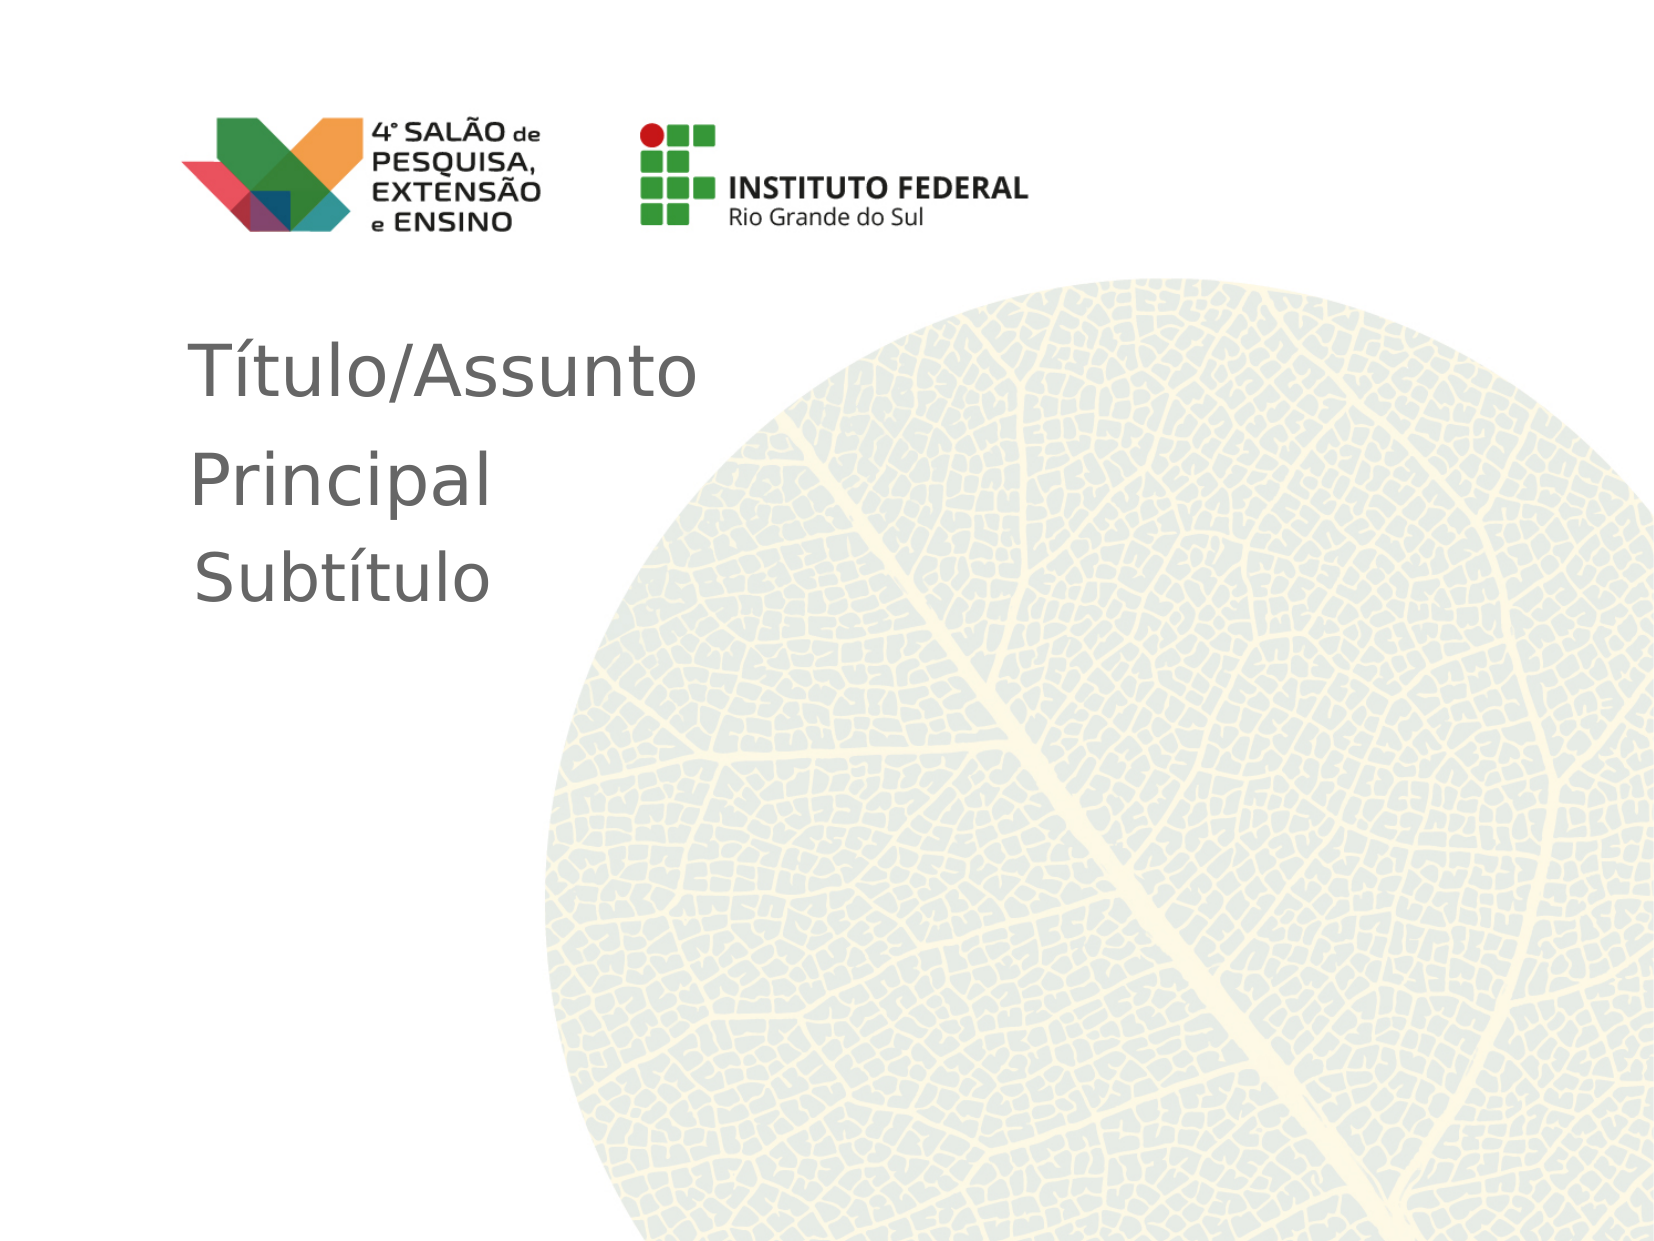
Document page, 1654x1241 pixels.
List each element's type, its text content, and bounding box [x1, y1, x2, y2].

picture [0, 2, 1654, 1241]
list Título/Assunto Principal [188, 330, 1111, 525]
list Subtítulo [193, 538, 615, 733]
